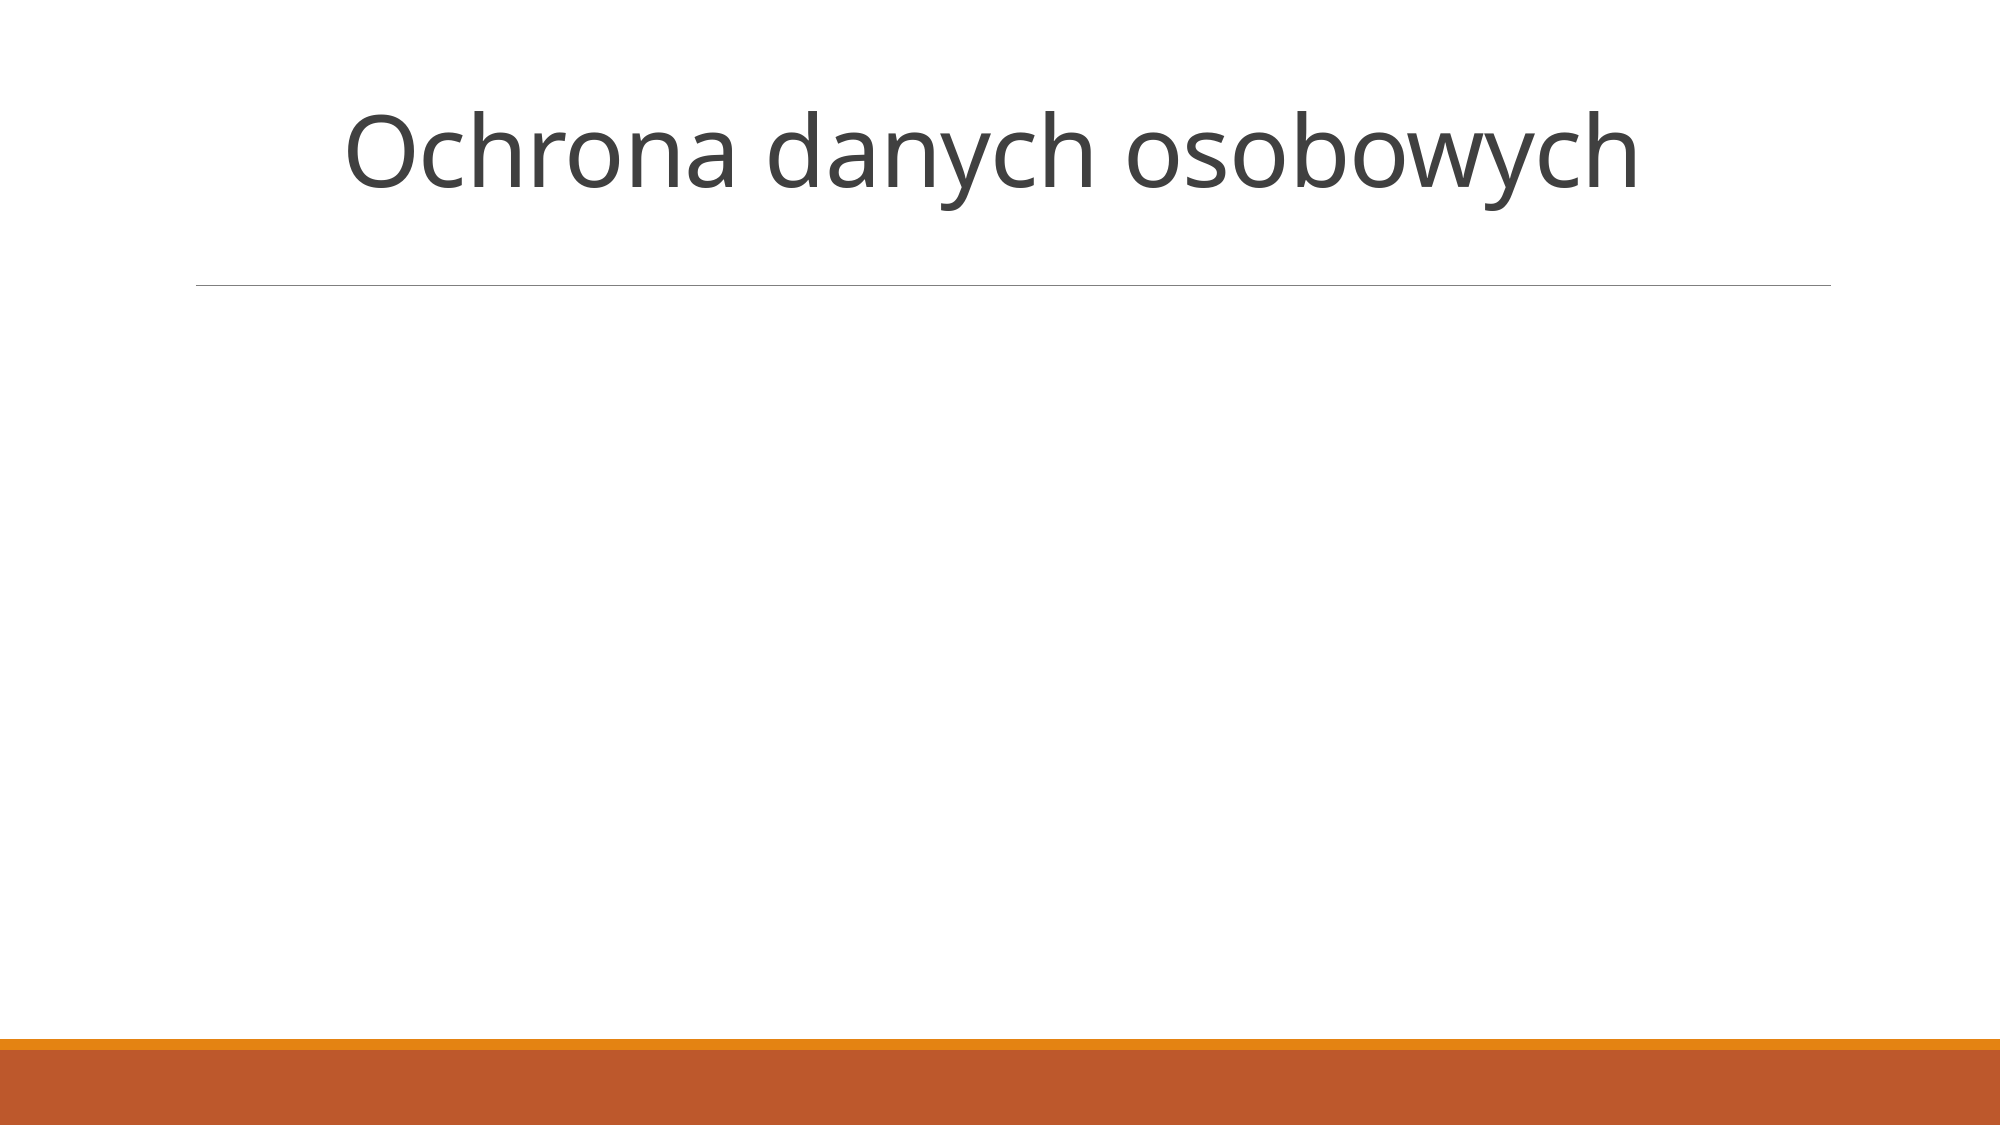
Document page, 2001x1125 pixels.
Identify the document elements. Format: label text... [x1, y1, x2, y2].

title Ochrona danych osobowych [180, 47, 1831, 216]
